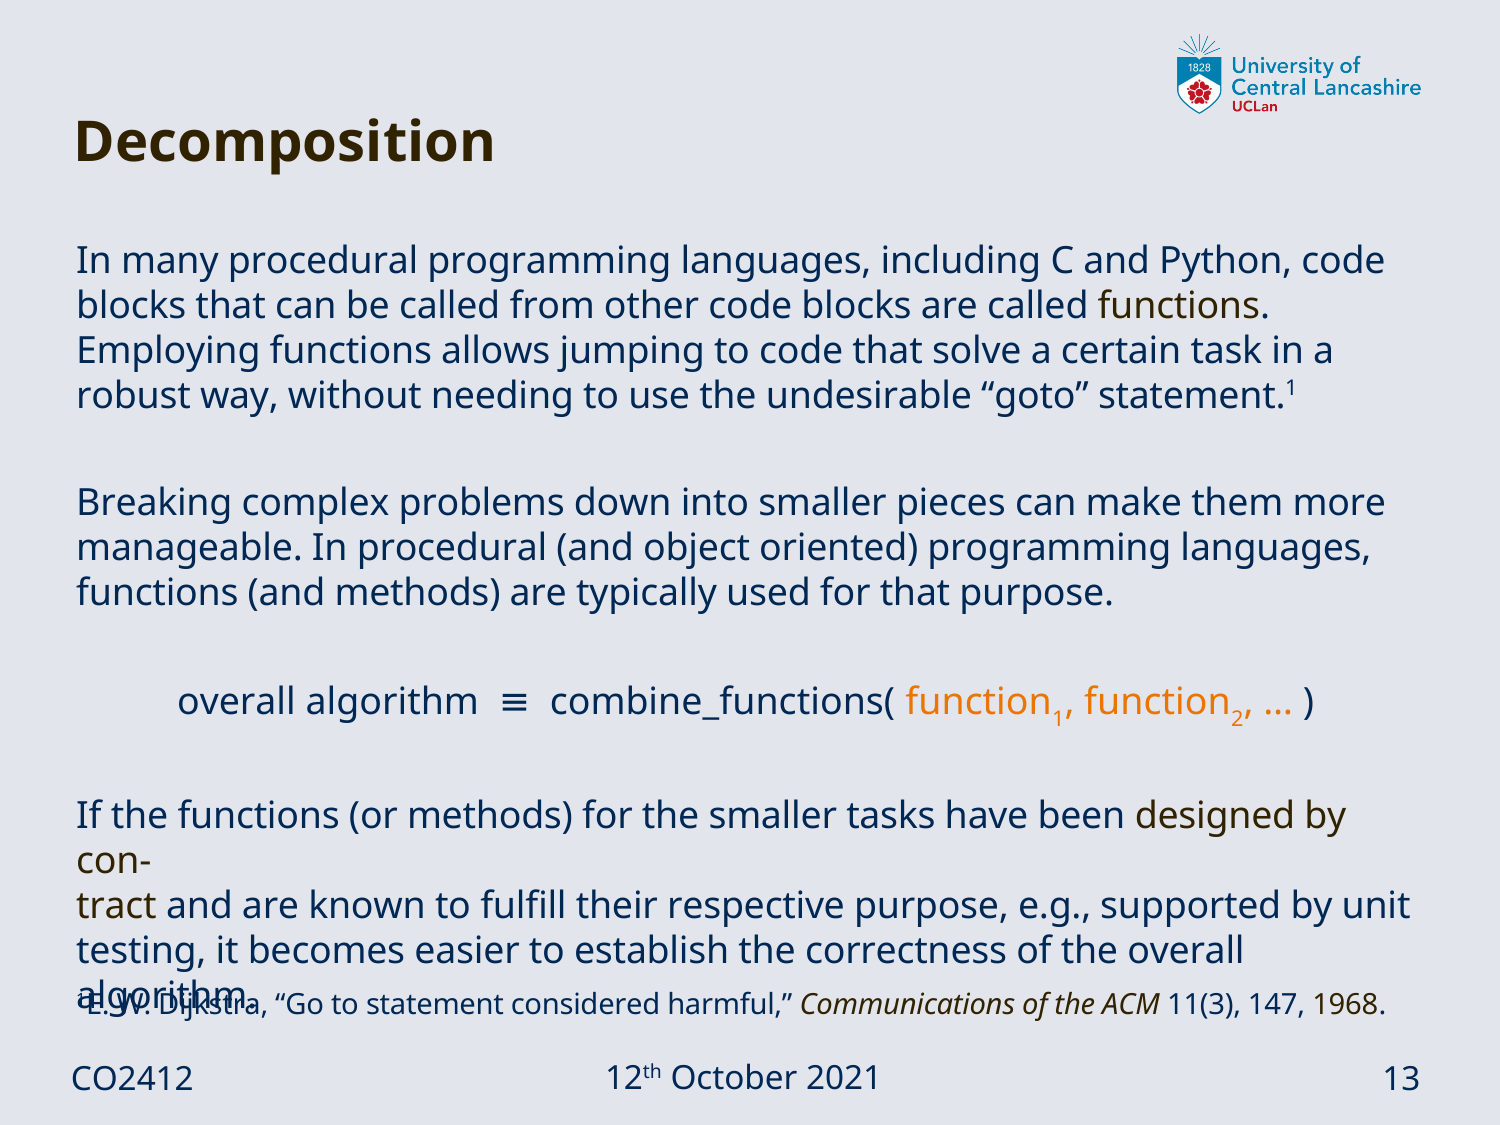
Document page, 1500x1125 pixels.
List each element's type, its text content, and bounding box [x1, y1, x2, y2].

text_box Breaking complex problems down into smaller pieces can make them more manageable. In procedural (and object oriented) programming languages, functions (and methods) are typically used for that purpose. [59, 518, 1444, 621]
text_box If the functions (or methods) for the smaller tasks have been designed by con- tract and are known to fulfill their respective purpose, e.g., supported by unit testing, it becomes easier to establish the correctness of the overall algorithm. [59, 783, 1444, 934]
text_box 1E. W. Dijkstra, “Go to statement considered harmful,” Communications of the ACM 11(3), 147, 1968. [59, 978, 1444, 1029]
title Decomposition [58, 93, 1475, 186]
text_box overall algorithm ≡ combine_functions( function1, function2, … ) [75, 669, 1415, 739]
picture [1177, 34, 1421, 93]
text_box In many procedural programming languages, including C and Python, code blocks that can be called from other code blocks are called functions. Employing functions allows jumping to code that solve a certain task in a robust way, without needing to use the undesirable “goto” statement.1 [59, 228, 1444, 518]
